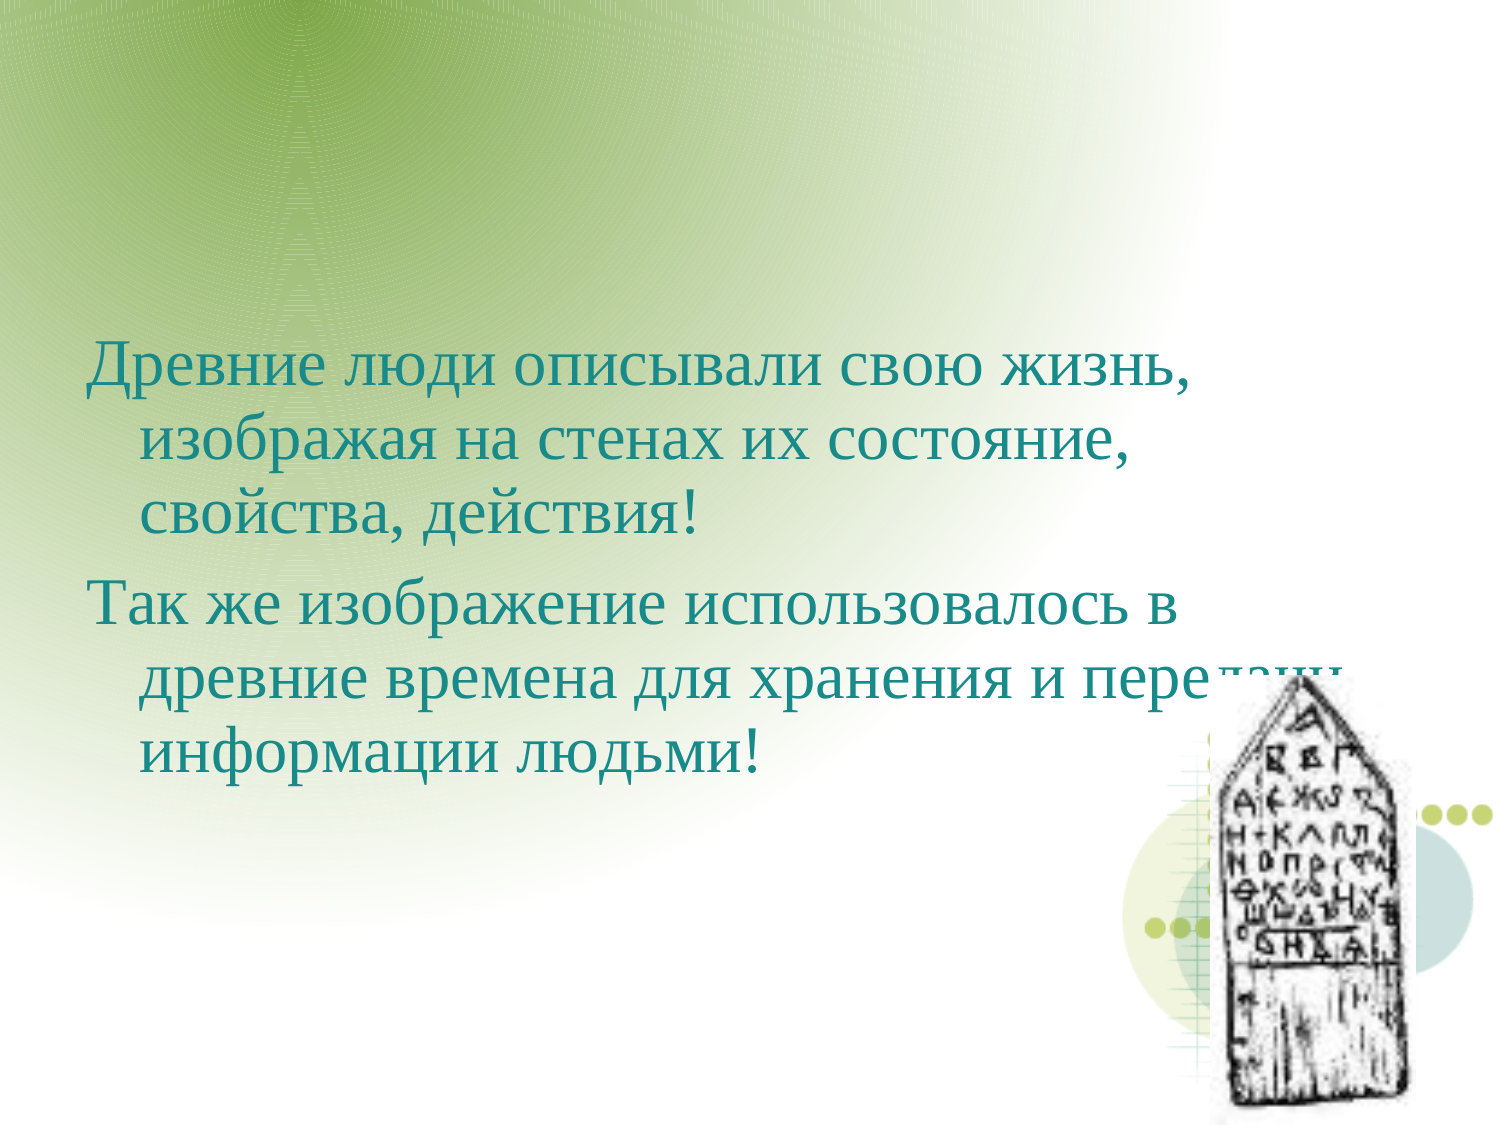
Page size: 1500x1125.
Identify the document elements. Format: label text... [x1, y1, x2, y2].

list Древние люди описывали свою жизнь, изображая на стенах их состояние, свойства, действия! Так же изображение использовалось в древние времена для хранения и передачи информации людьми! [53, 318, 1401, 994]
picture [1110, 675, 1500, 1125]
